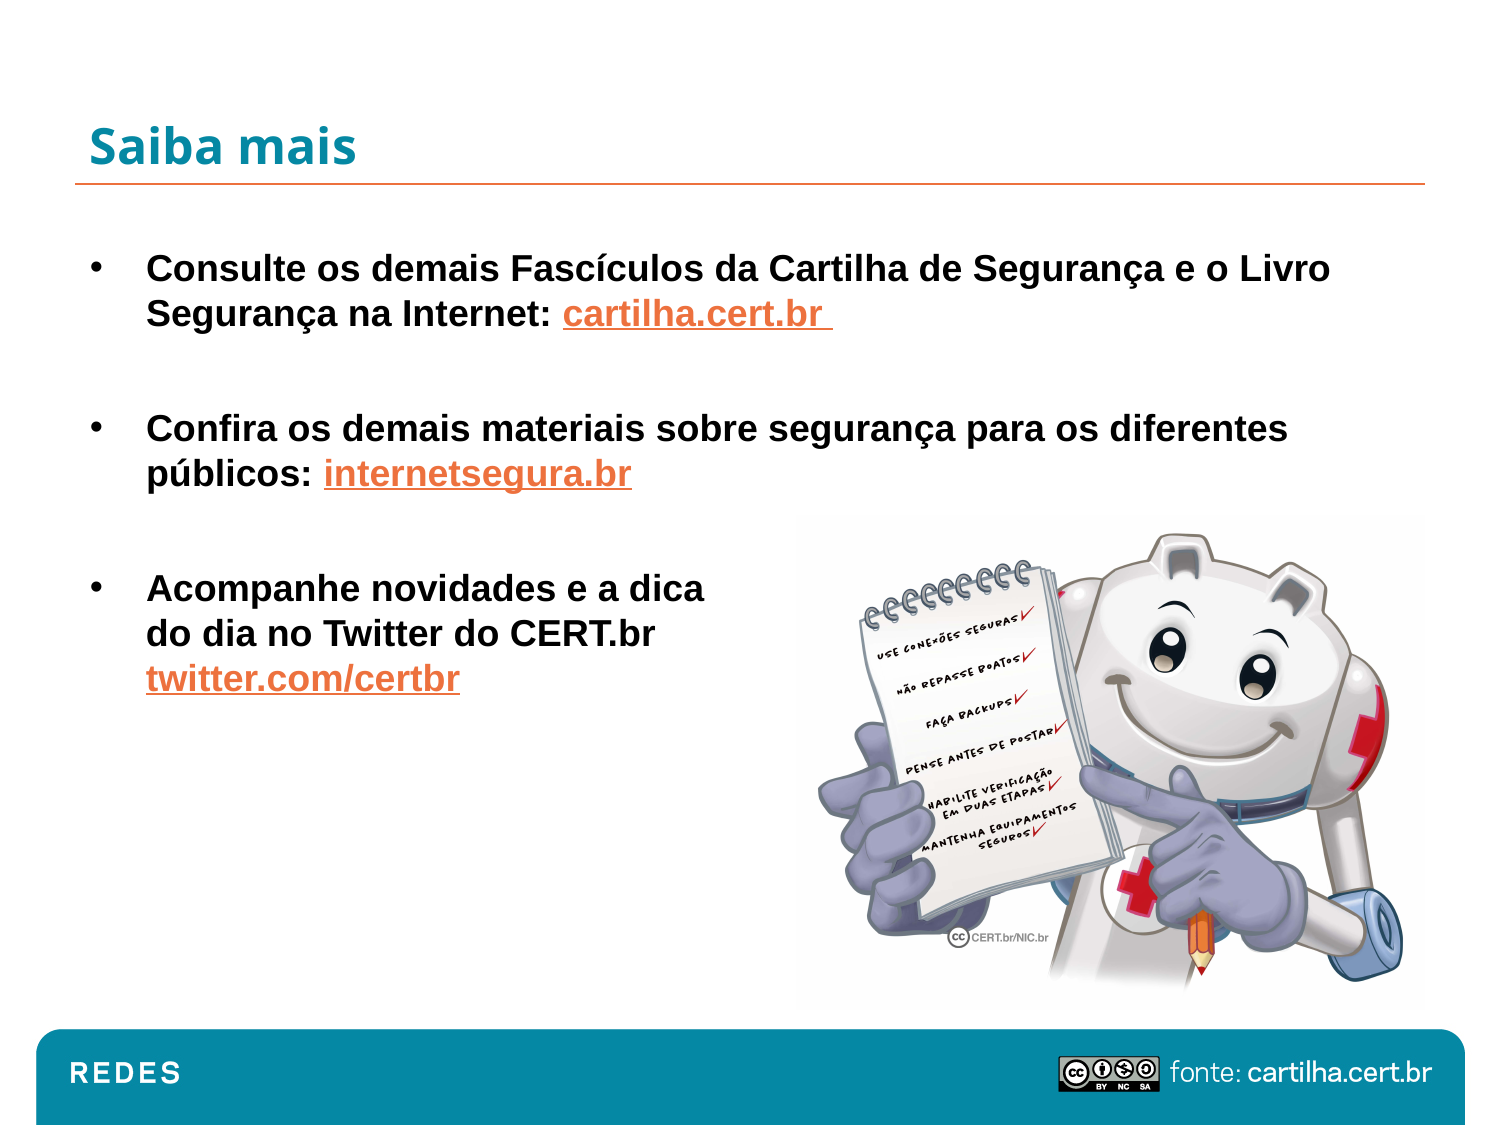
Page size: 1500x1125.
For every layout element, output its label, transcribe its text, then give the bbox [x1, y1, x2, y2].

list Consulte os demais Fascículos da Cartilha de Segurança e o Livro Segurança na Internet: cartilha.cert.br Confira os demais materiais sobre segurança para os diferentes públicos: internetsegura.br Acompanhe novidades e a dica do dia no Twitter do CERT.br twitter.com/certbr [75, 236, 1425, 979]
title Saiba mais [75, 54, 1425, 182]
picture [0, 0, 1500, 1125]
